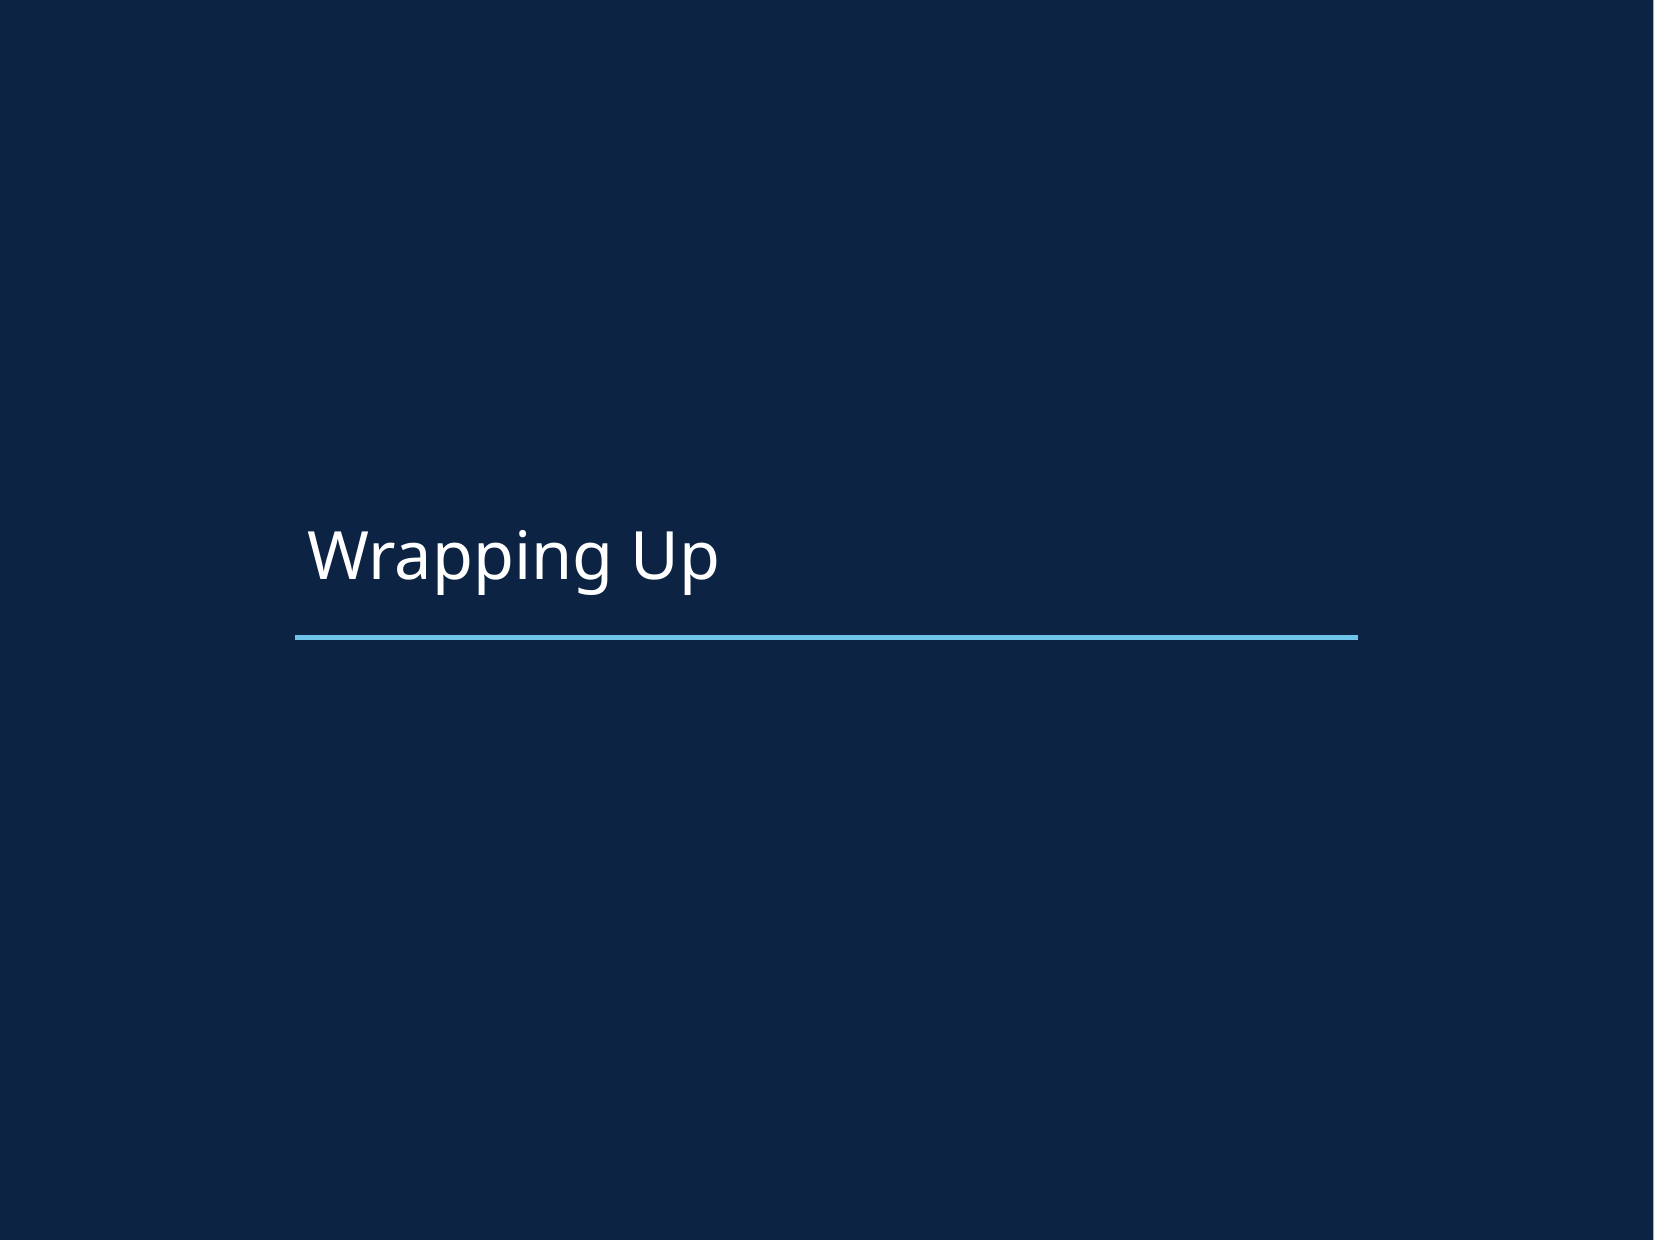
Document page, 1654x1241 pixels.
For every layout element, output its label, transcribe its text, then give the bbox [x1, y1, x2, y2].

title Wrapping Up [307, 391, 1347, 599]
